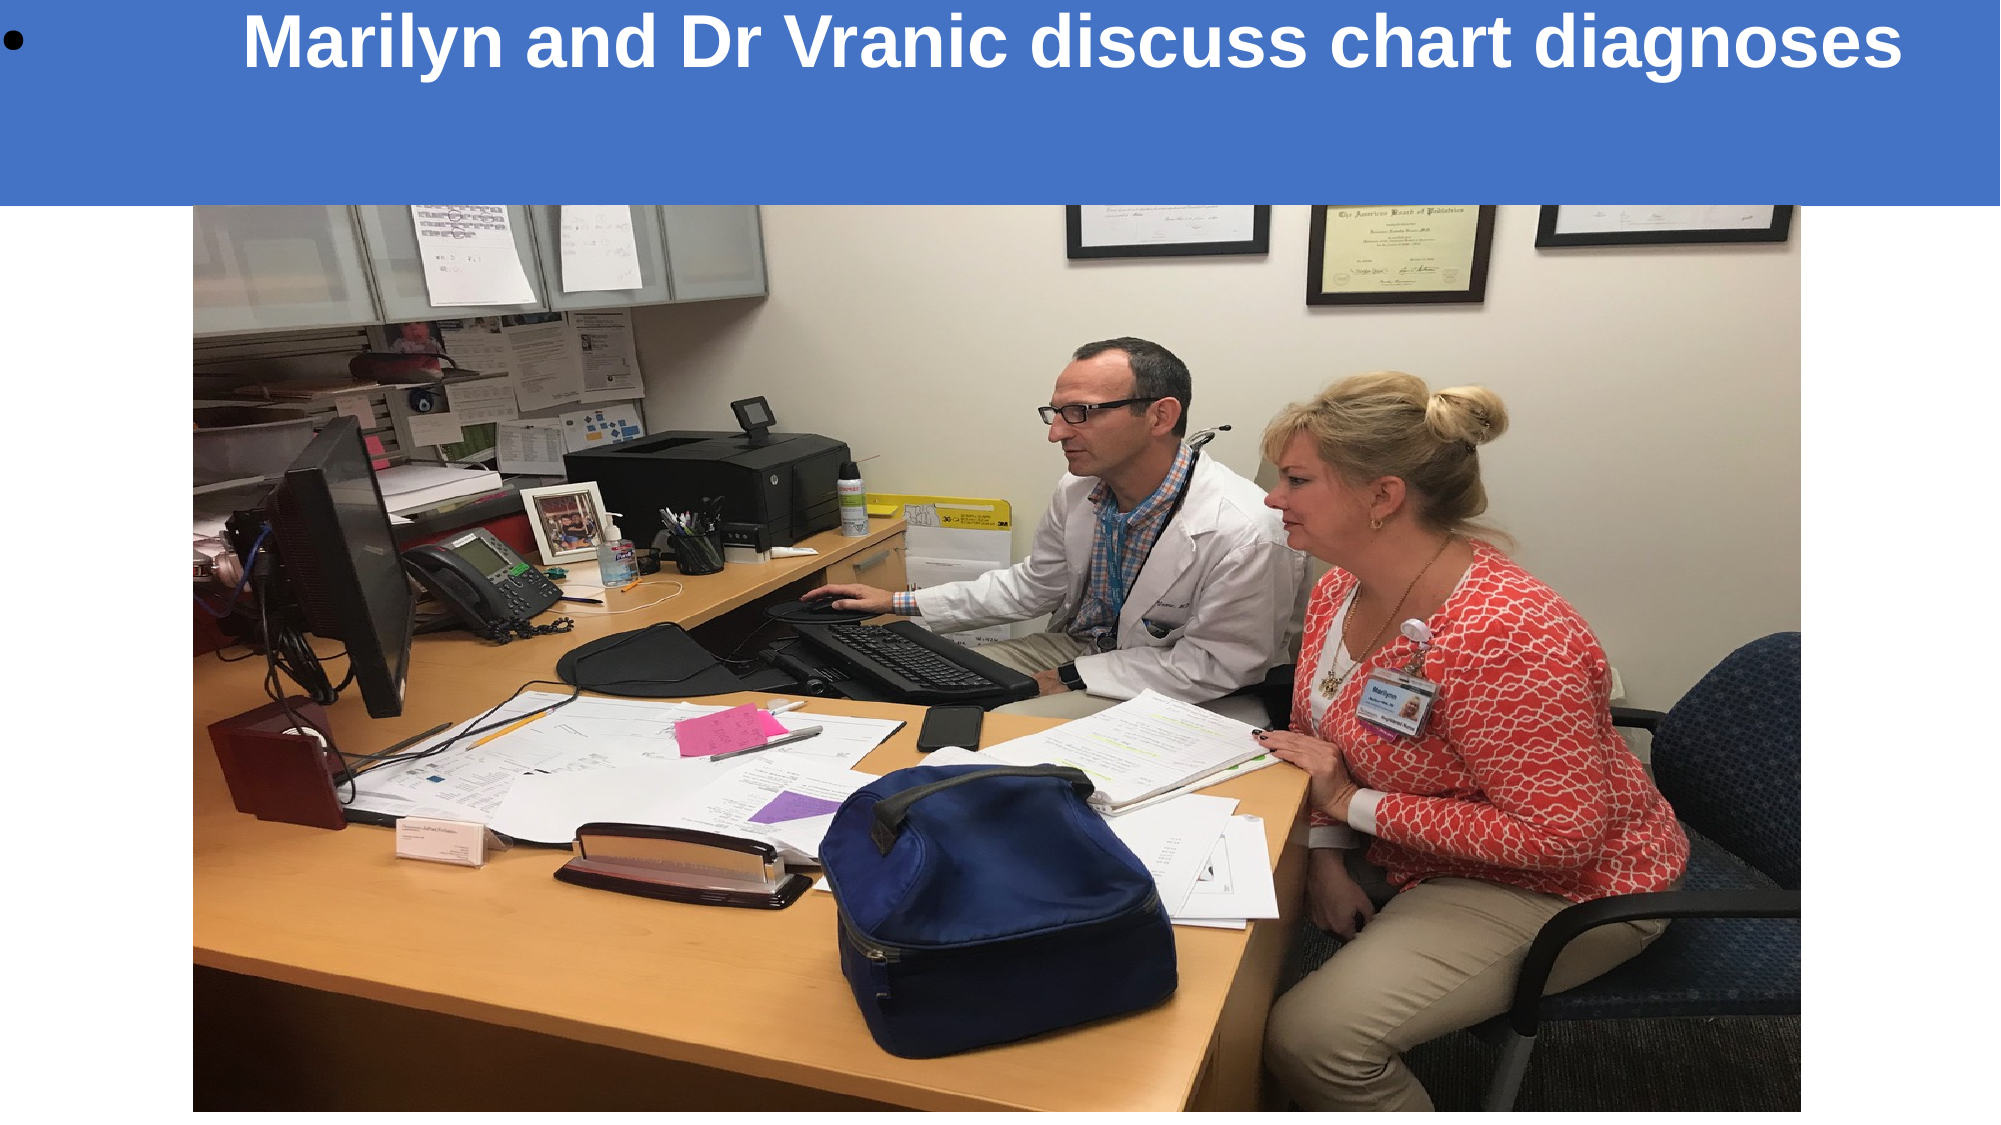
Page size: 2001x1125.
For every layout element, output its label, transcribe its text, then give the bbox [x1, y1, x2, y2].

table_header Marilyn and Dr Vranic discuss chart diagnoses [0, 0, 2000, 206]
picture [193, 206, 1801, 1112]
